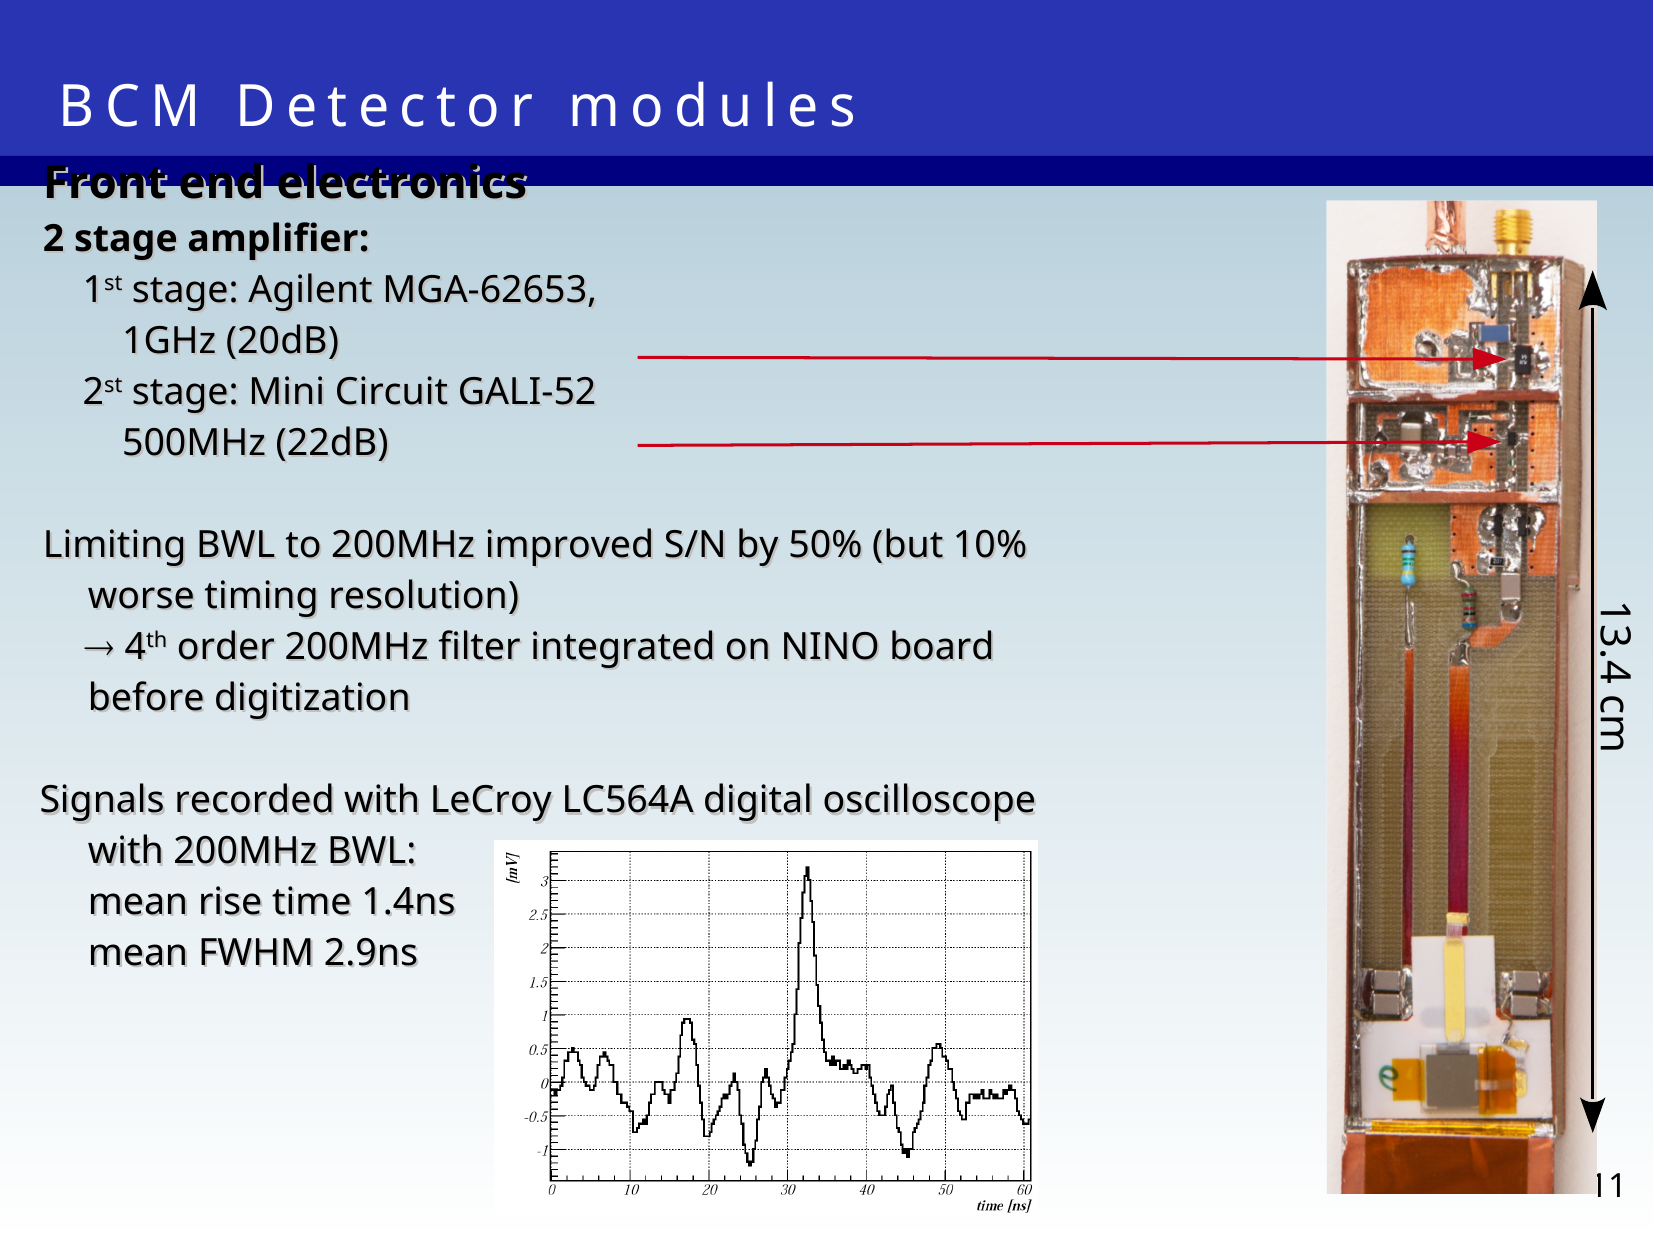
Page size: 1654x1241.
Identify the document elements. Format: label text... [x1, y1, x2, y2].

picture [1326, 200, 1597, 1194]
text_box Front end electronics 2 stage amplifier: 1st stage: Agilent MGA-62653, 1GHz (20dB) 2st stage: Mini Circuit GALI-52 500MHz (22dB) Limiting BWL to 200MHz improved S/N by 50% (but 10% worse timing resolution)  4th order 200MHz filter integrated on NINO board before digitization Signals recorded with LeCroy LC564A digital oscilloscope with 200MHz BWL: mean rise time 1.4ns mean FWHM 2.9ns [39, 227, 1110, 995]
title BCM Detector modules [58, 29, 1613, 178]
picture [494, 840, 1038, 1216]
text_box 13.4 cm [1587, 586, 1653, 763]
